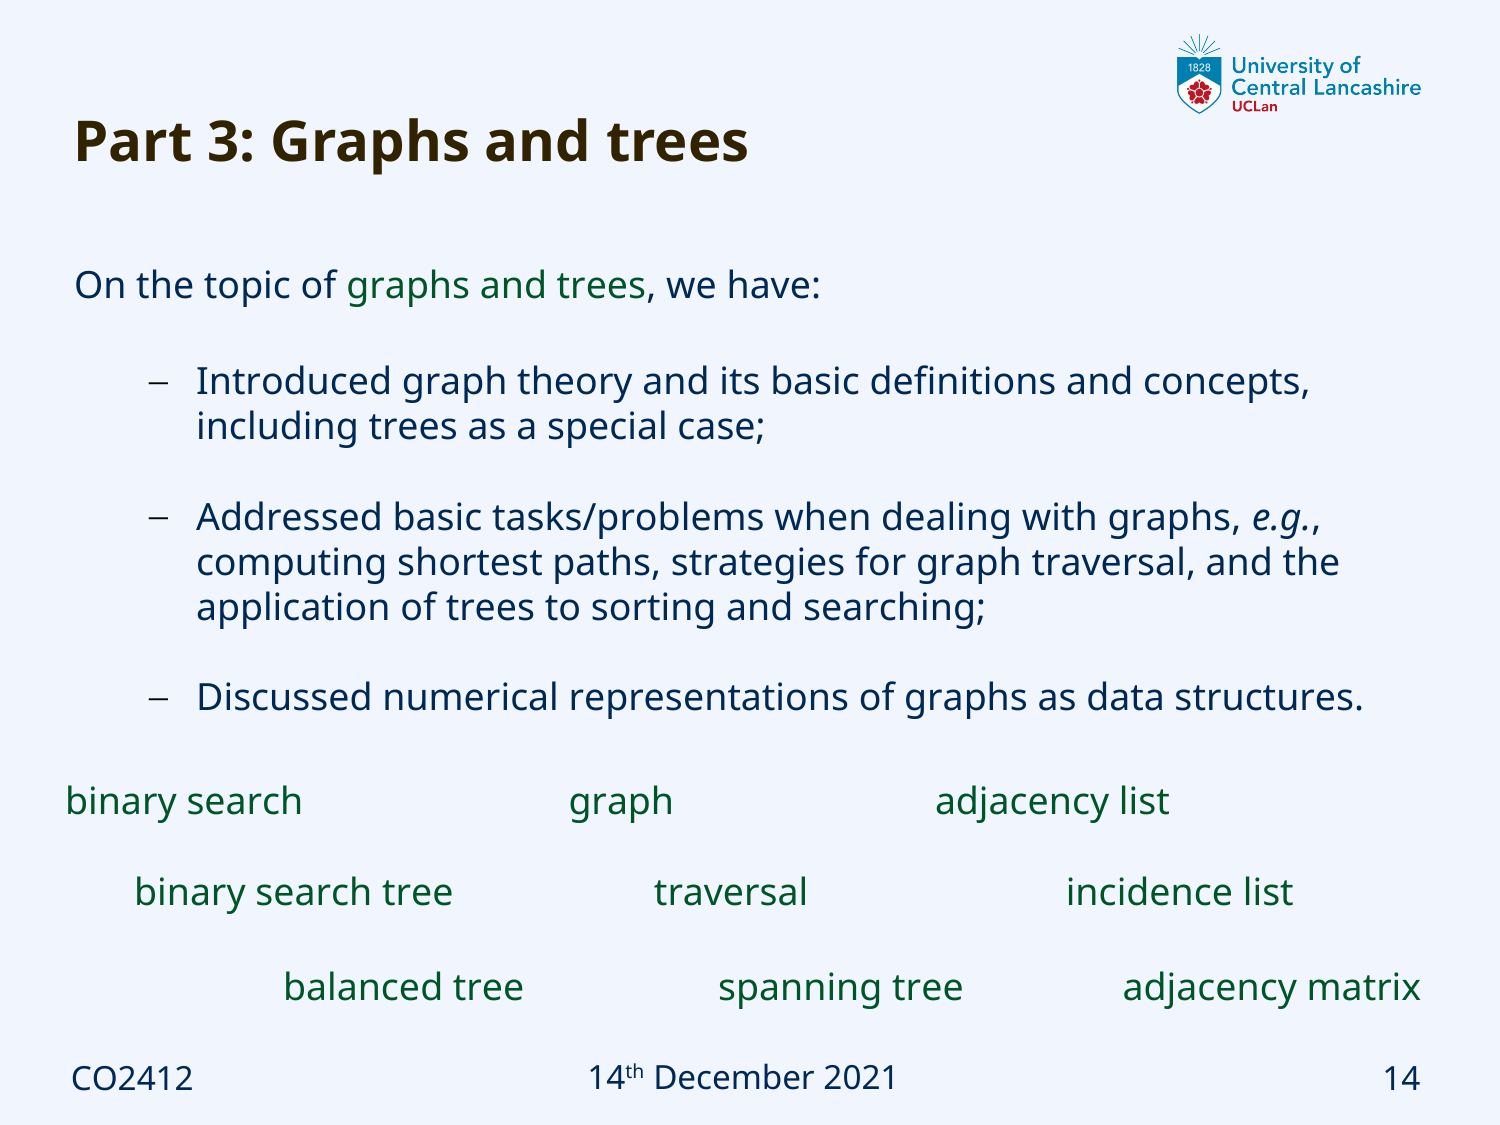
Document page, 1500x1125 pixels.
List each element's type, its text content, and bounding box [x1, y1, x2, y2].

title Part 3: Graphs and trees [58, 54, 1500, 224]
text_box incidence list [956, 861, 1405, 921]
text_box adjacency matrix [1066, 956, 1497, 1016]
text_box adjacency list [847, 769, 1278, 830]
text_box binary search [0, 769, 396, 830]
text_box graph [396, 769, 847, 830]
text_box balanced tree [179, 956, 616, 1016]
picture [1177, 34, 1421, 54]
text_box On the topic of graphs and trees, we have: Introduced graph theory and its basic definitions and concepts, including trees as a special case; Addressed basic tasks/problems when dealing with graphs, e.g., computing shortest paths, strategies for graph traversal, and the application of trees to sorting and searching; Discussed numerical representations of graphs as data structures. [59, 246, 1436, 752]
text_box binary search tree [69, 861, 506, 921]
text_box traversal [506, 861, 956, 921]
text_box spanning tree [616, 956, 1066, 1016]
